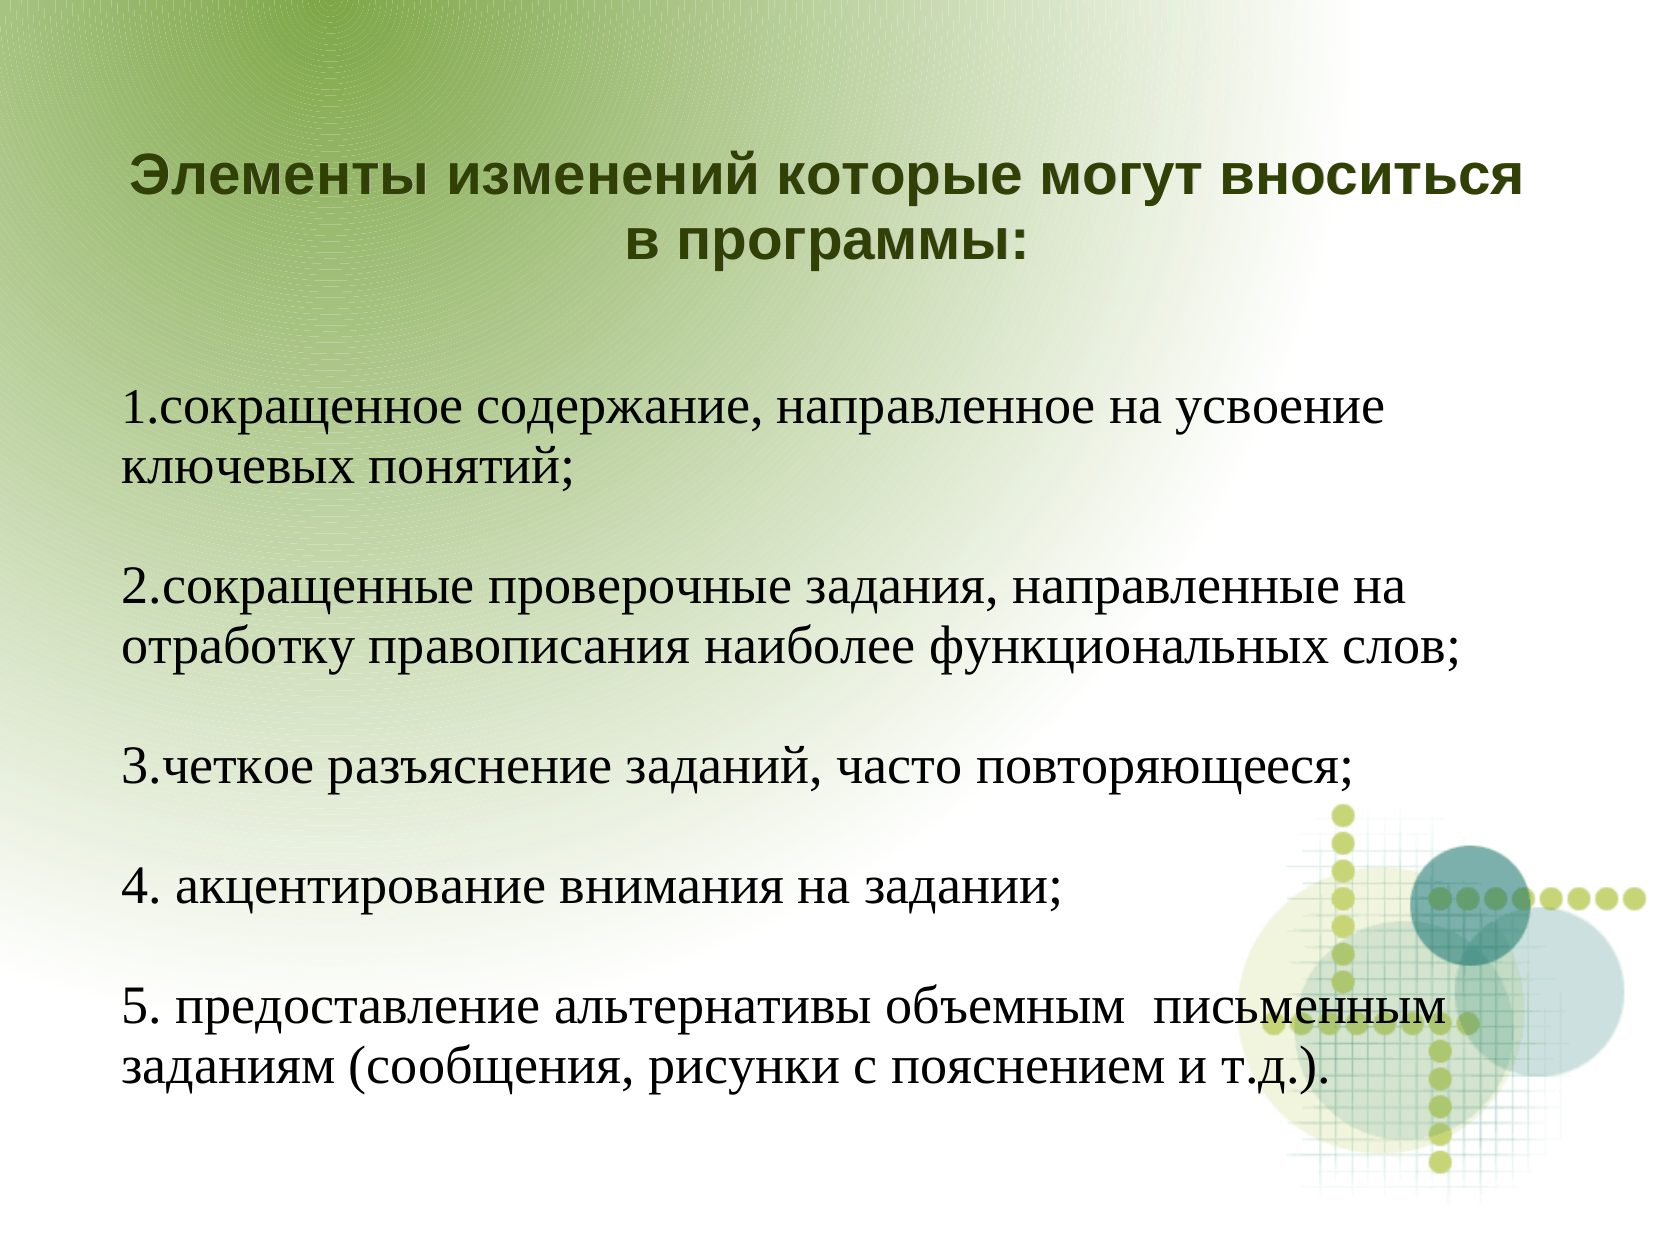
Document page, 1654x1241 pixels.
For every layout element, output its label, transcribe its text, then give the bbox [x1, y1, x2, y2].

subtitle 1.сокращенное содержание, направленное на усвоение ключевых понятий; 2.сокращенные проверочные задания, направленные на отработку правописания наиболее функциональных слов; 3.четкое разъяснение заданий, часто повторяющееся; 4. акцентирование внимания на задании; 5. предоставление альтернативы объемным письменным заданиям (сообщения, рисунки с пояснением и т.д.). [121, 352, 1534, 1119]
picture [1224, 792, 1654, 1211]
title Элементы изменений которые могут вноситься в программы: [121, 110, 1534, 303]
